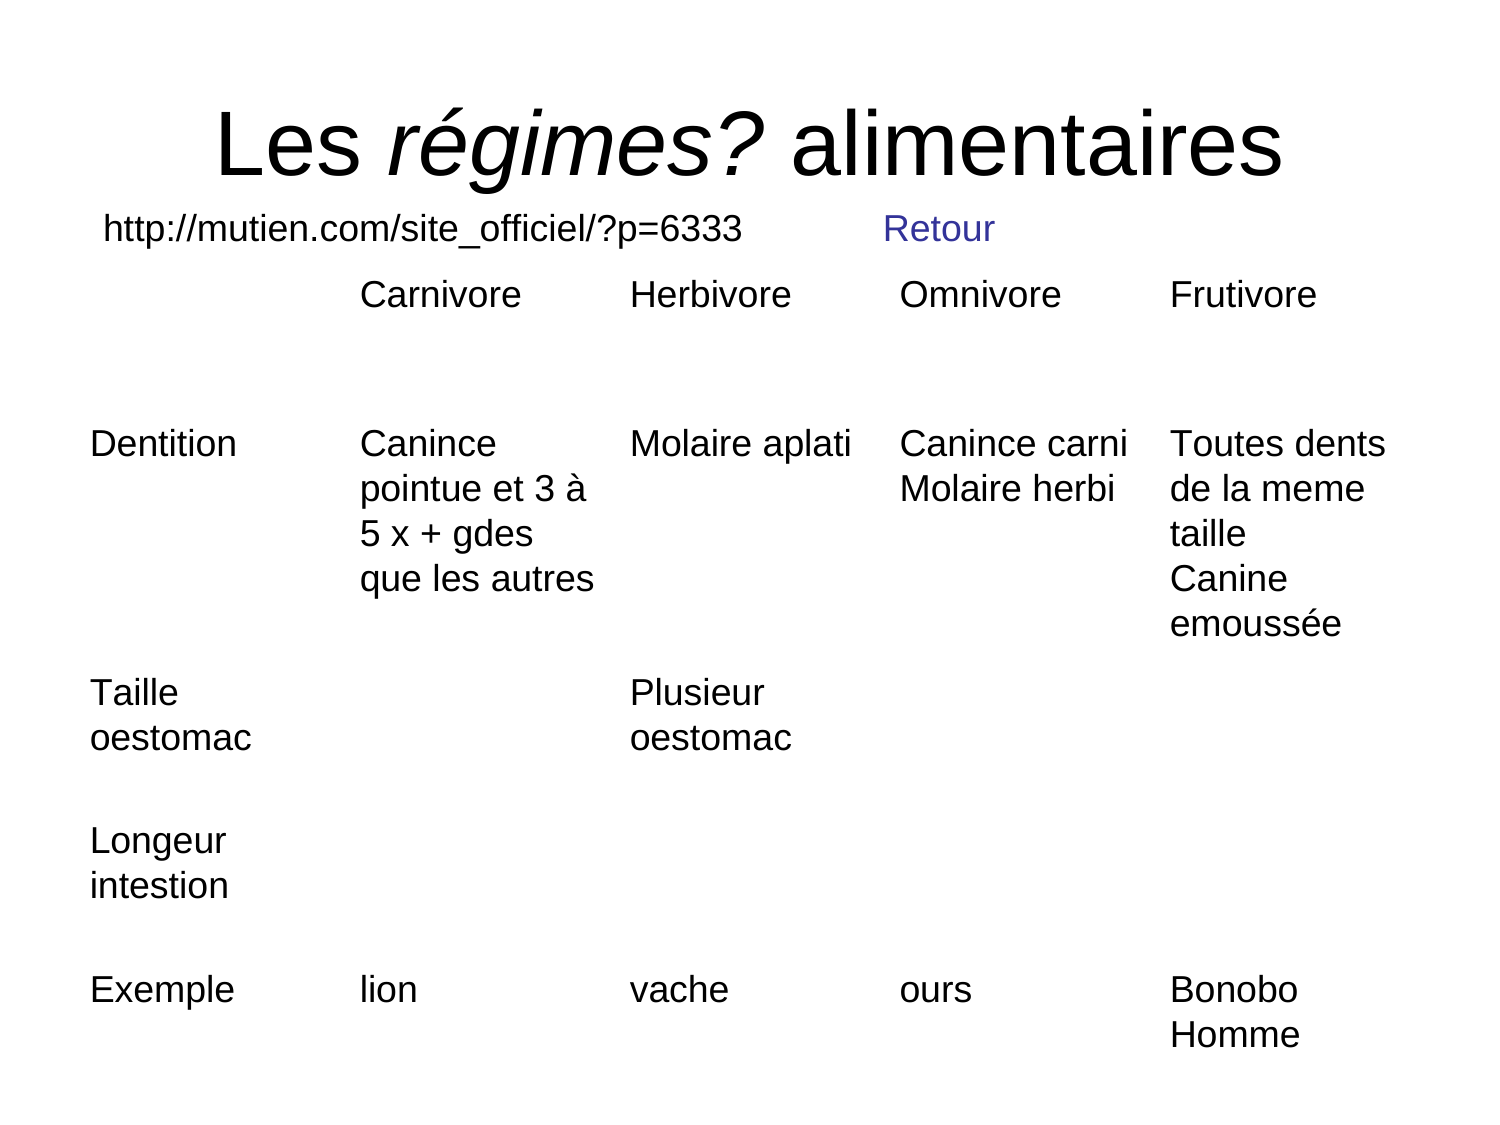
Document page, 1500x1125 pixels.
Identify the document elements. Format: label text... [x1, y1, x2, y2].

text_box Retour [868, 196, 1021, 257]
table_cell [1155, 809, 1425, 957]
table_cell [1155, 660, 1425, 809]
table_cell [885, 660, 1155, 809]
title Les régimes? alimentaires [75, 45, 1426, 233]
table_cell Plusieur oestomac [615, 660, 885, 809]
table_header Carnivore [345, 262, 615, 411]
table_header Omnivore [885, 262, 1155, 411]
table_cell Bonobo Homme [1155, 957, 1425, 1106]
table_cell Exemple [75, 957, 345, 1106]
table_cell lion [345, 957, 615, 1106]
text_box http://mutien.com/site_officiel/?p=6333 [88, 196, 769, 257]
table_cell Dentition [75, 411, 345, 660]
table_cell Taille oestomac [75, 660, 345, 809]
table_cell Molaire aplati [615, 411, 885, 660]
table_cell [615, 809, 885, 957]
table_cell vache [615, 957, 885, 1106]
table_cell [885, 809, 1155, 957]
table_header Herbivore [615, 262, 885, 411]
table_cell [345, 660, 615, 809]
table_cell ours [885, 957, 1155, 1106]
table_cell Canince carni Molaire herbi [885, 411, 1155, 660]
table_header [75, 262, 345, 411]
table_cell [345, 809, 615, 957]
table_header Frutivore [1155, 262, 1425, 411]
table_cell Toutes dents de la meme taille Canine emoussée [1155, 411, 1425, 660]
table_cell Longeur intestion [75, 809, 345, 957]
table_cell Canince pointue et 3 à 5 x + gdes que les autres [345, 411, 615, 660]
